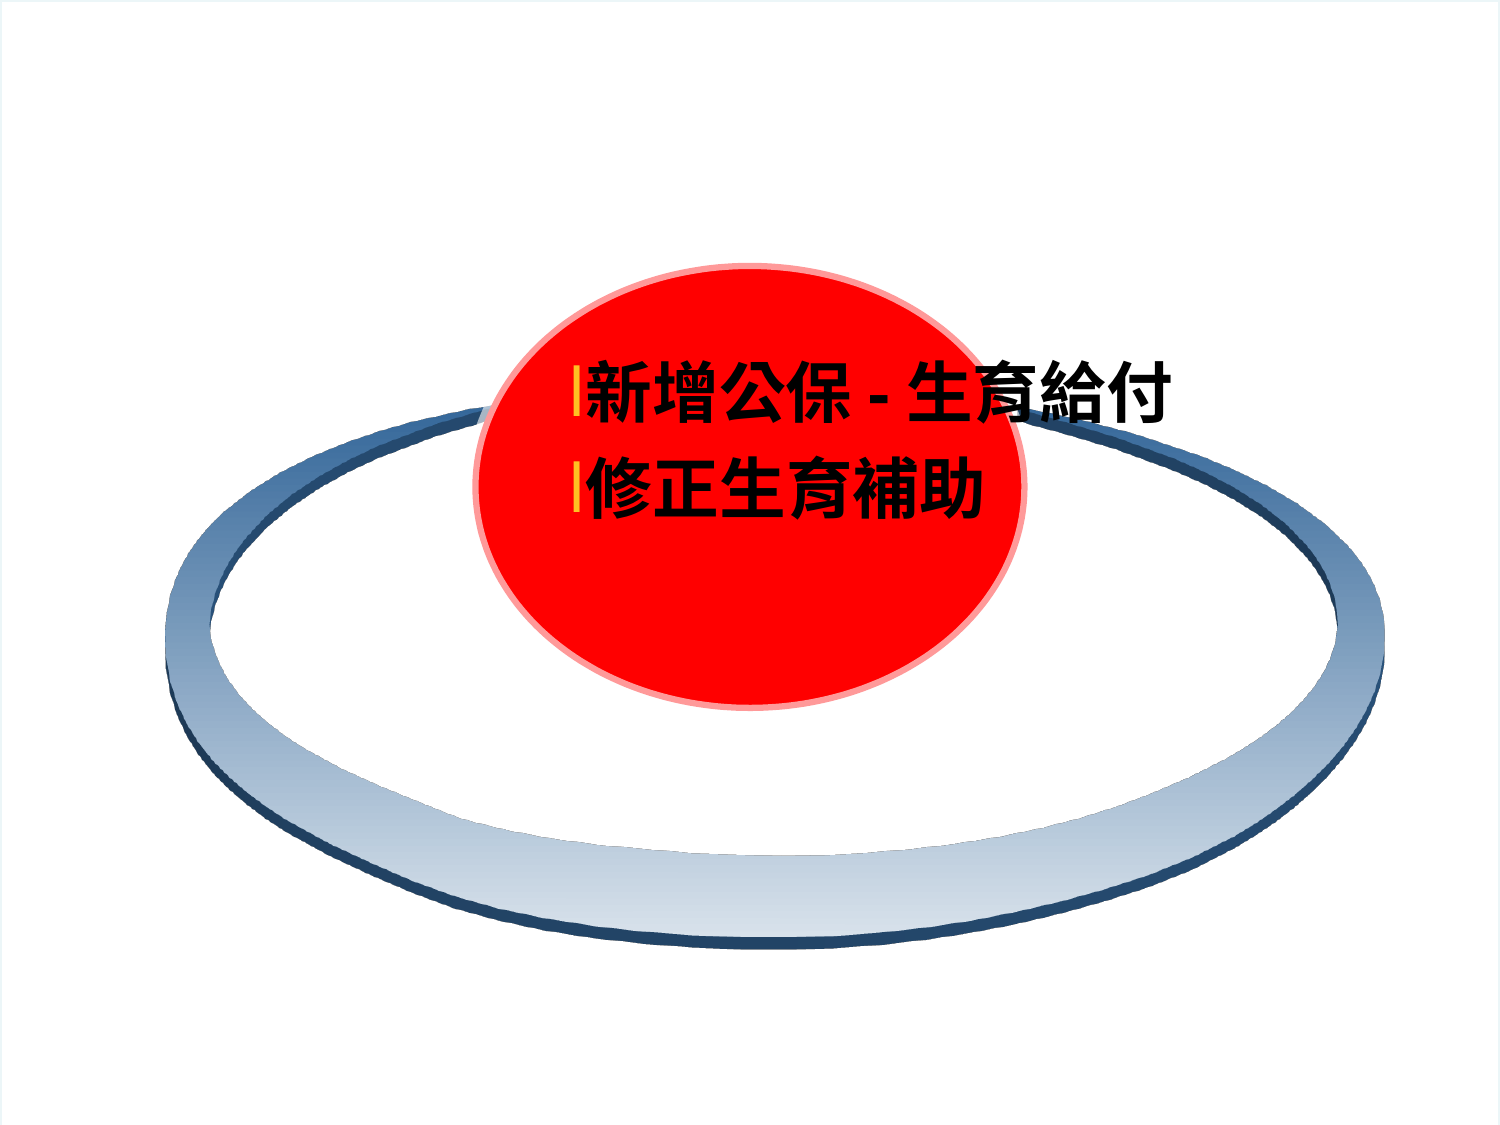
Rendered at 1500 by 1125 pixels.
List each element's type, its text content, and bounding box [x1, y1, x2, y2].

text_box 新增公保-生育給付 修正生育補助 [472, 262, 1028, 712]
text_box [0, 0, 1500, 1125]
